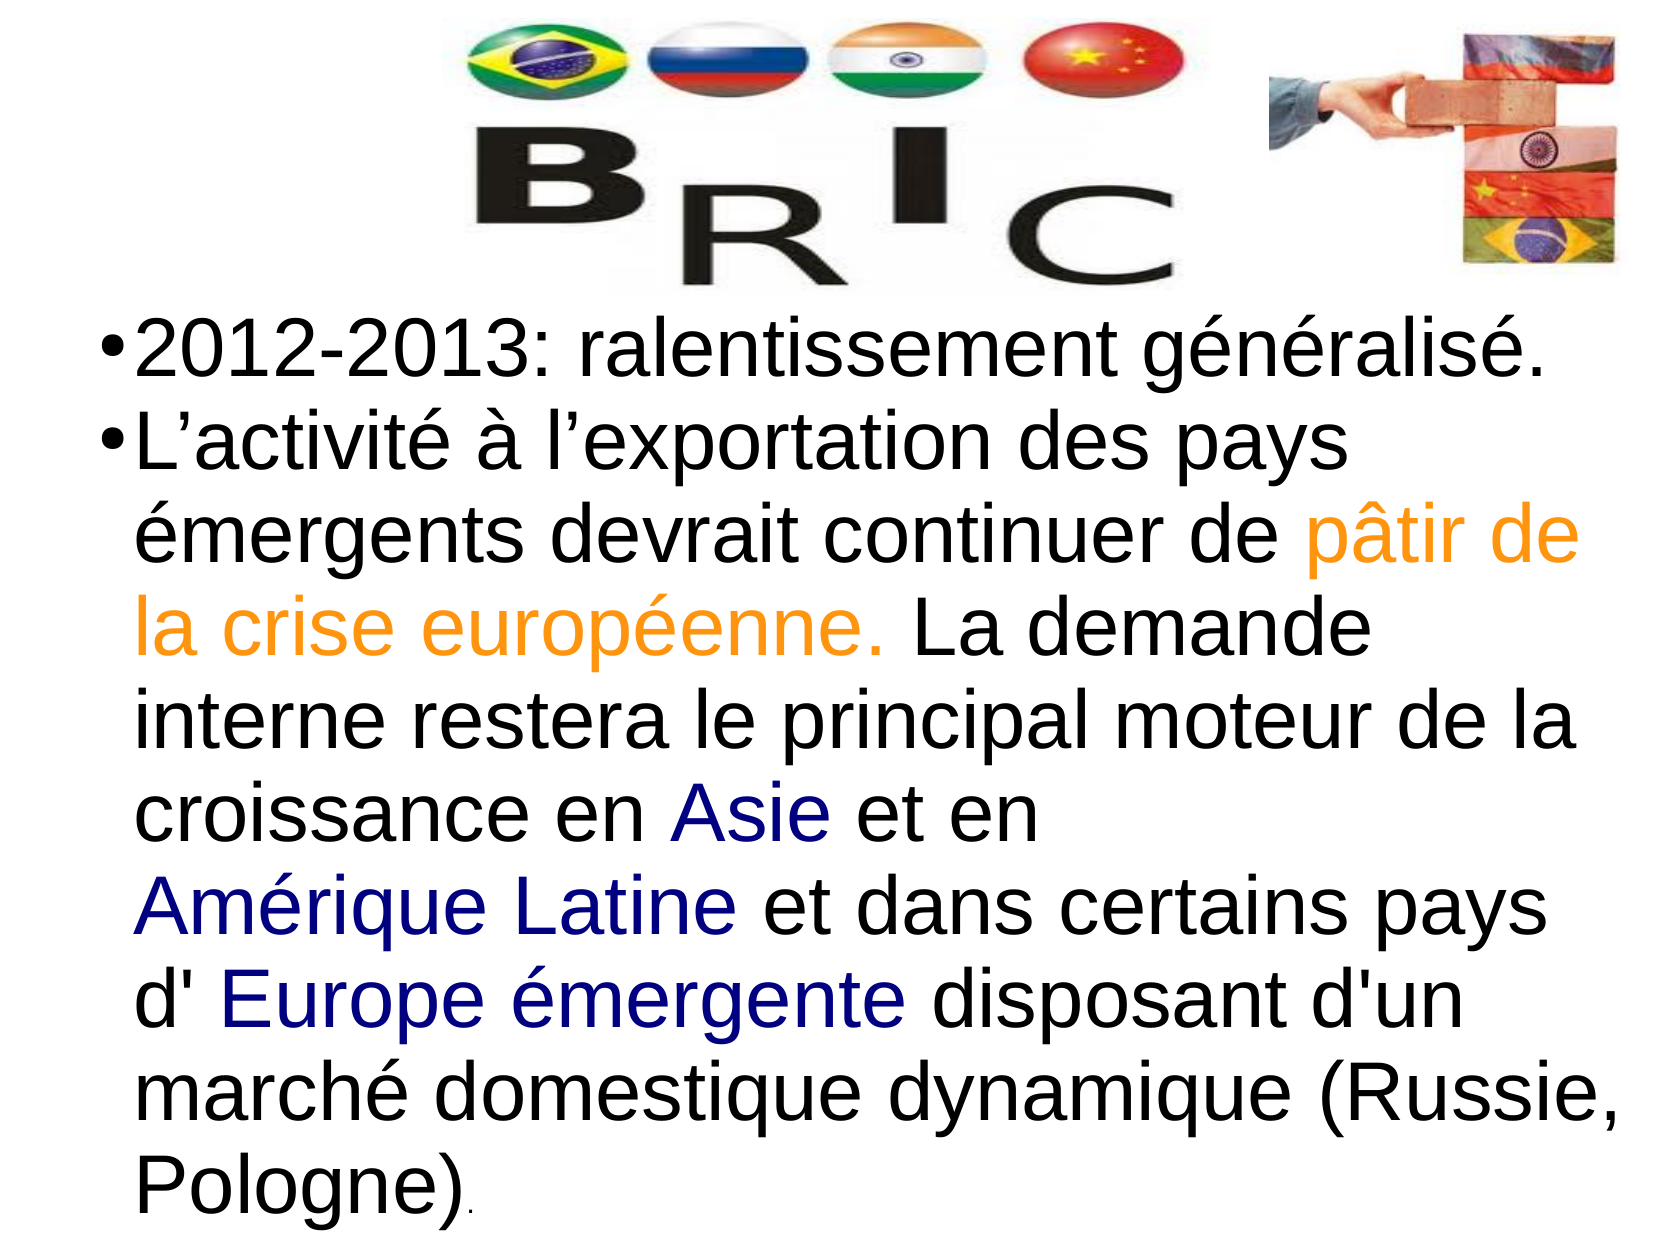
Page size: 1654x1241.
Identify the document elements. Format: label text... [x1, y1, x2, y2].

picture [442, 18, 1211, 296]
picture [1269, 0, 1645, 275]
text_box 2012-2013: ralentissement généralisé. L’activité à l’exportation des pays émergents devrait continuer de pâtir de la crise européenne. La demande interne restera le principal moteur de la croissance en Asie et en Amérique Latine et dans certains pays d' Europe émergente disposant d'un marché domestique dynamique (Russie, Pologne). [12, 265, 1642, 1239]
